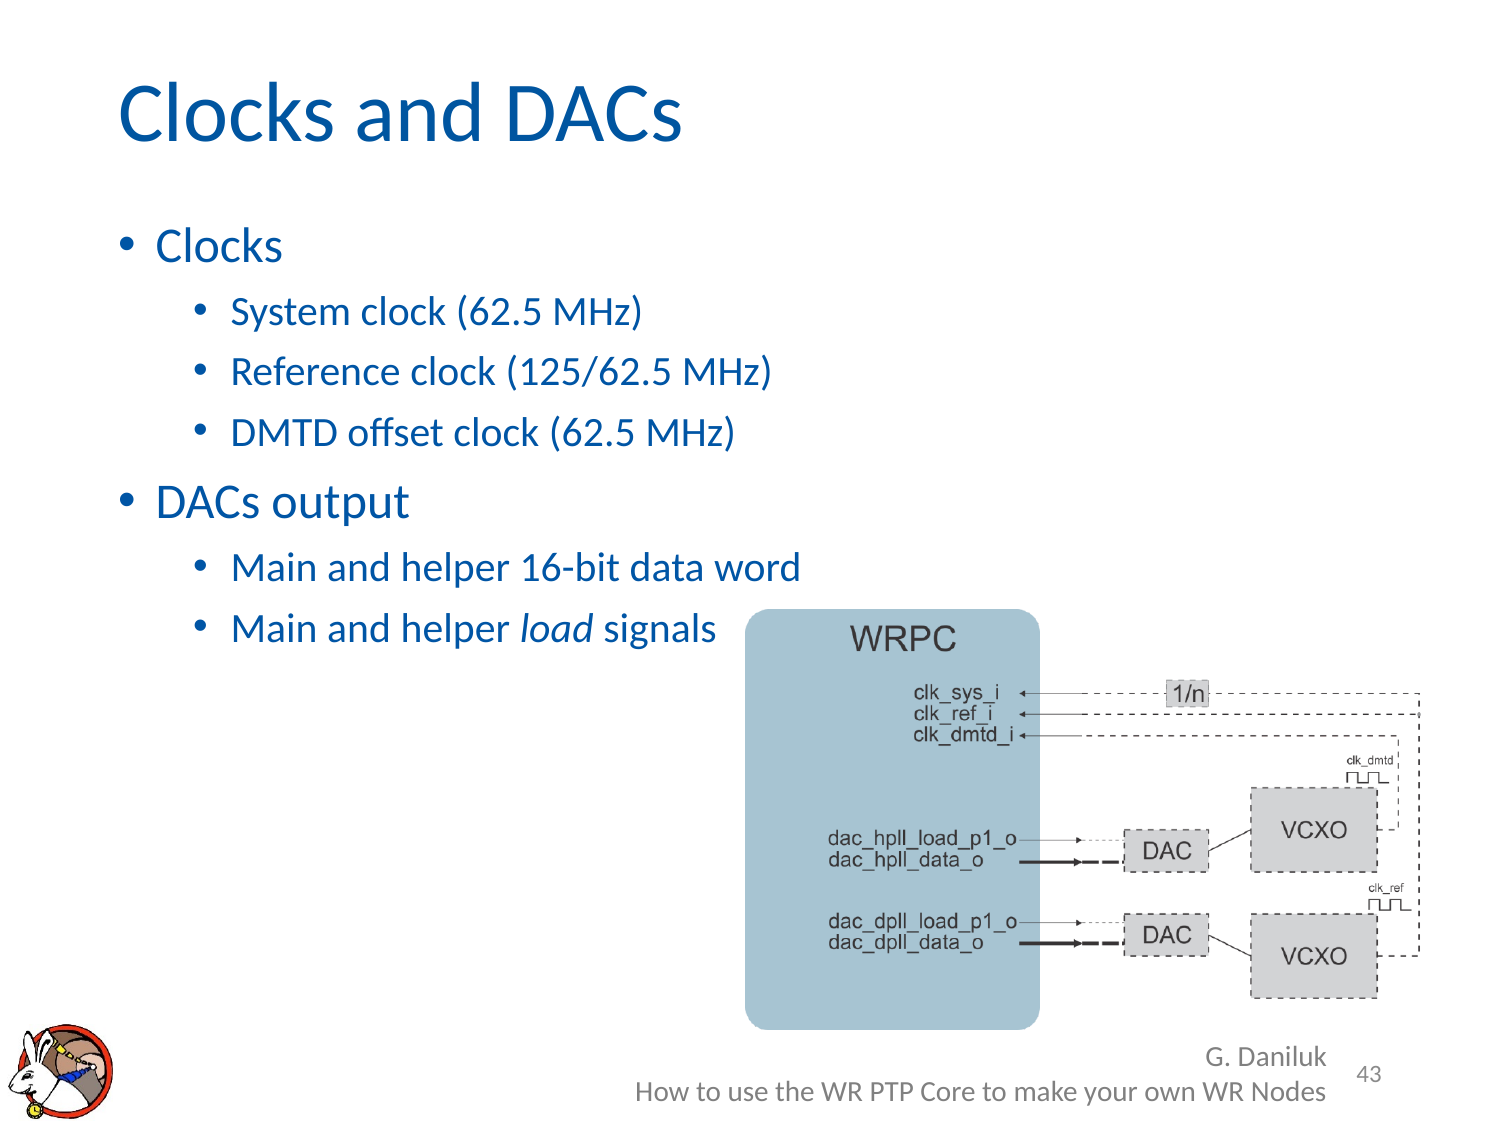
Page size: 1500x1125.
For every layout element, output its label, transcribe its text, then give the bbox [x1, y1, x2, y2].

text_box G. Daniluk How to use the WR PTP Core to make your own WR Nodes [112, 1029, 1342, 1115]
list Clocks System clock (62.5 MHz) Reference clock (125/62.5 MHz) DMTD offset clock (62.5 MHz) DACs output Main and helper 16-bit data word Main and helper load signals [103, 211, 1397, 1014]
title Clocks and DACs [103, 59, 1397, 169]
picture [745, 609, 1421, 1030]
slide_number <number> [1342, 1042, 1397, 1103]
picture [7, 1024, 113, 1121]
